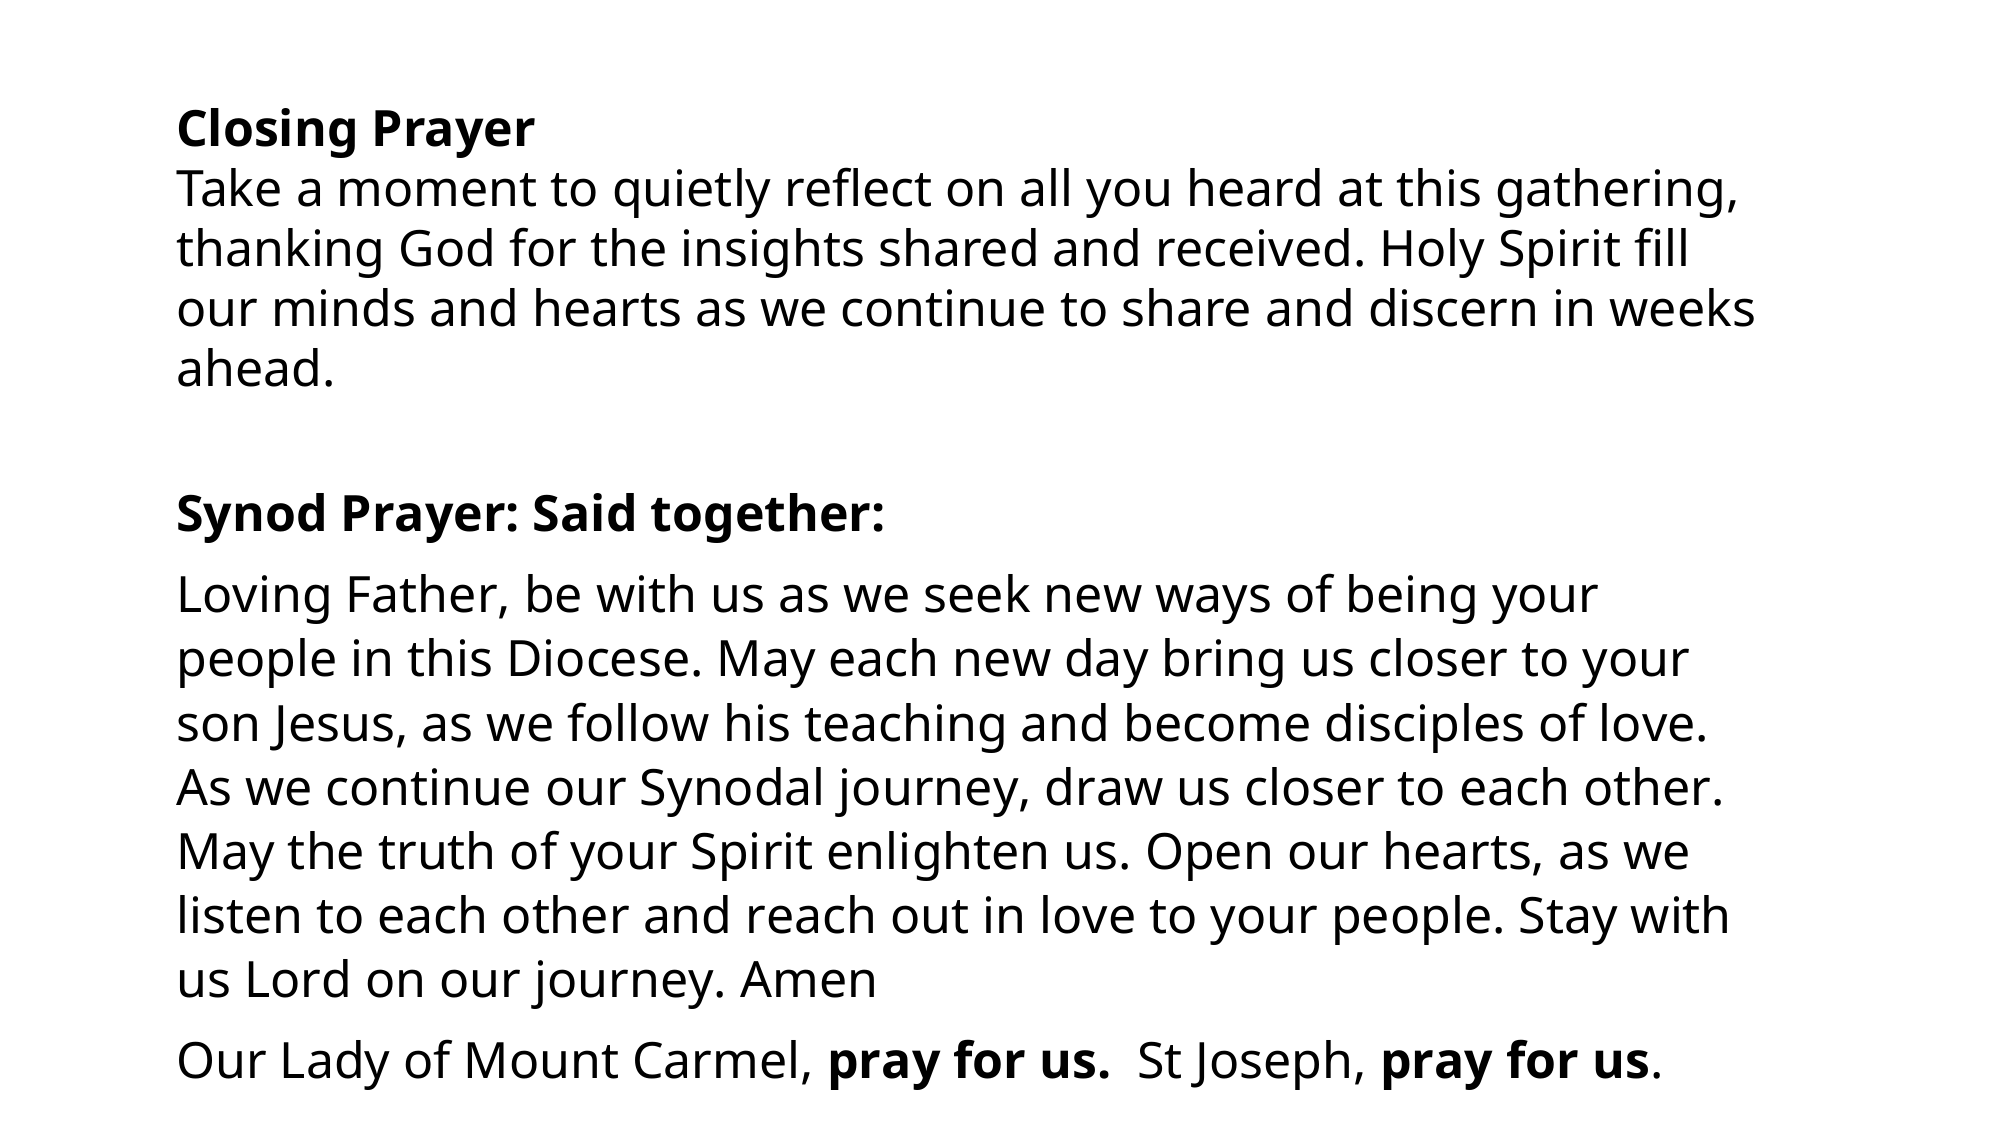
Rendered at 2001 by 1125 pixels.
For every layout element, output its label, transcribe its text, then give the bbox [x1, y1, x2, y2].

text_box Closing Prayer Take a moment to quietly reflect on all you heard at this gathering, thanking God for the insights shared and received. Holy Spirit fill our minds and hearts as we continue to share and discern in weeks ahead. Synod Prayer: Said together: Loving Father, be with us as we seek new ways of being your people in this Diocese. May each new day bring us closer to your son Jesus, as we follow his teaching and become disciples of love. As we continue our Synodal journey, draw us closer to each other. May the truth of your Spirit enlighten us. Open our hearts, as we listen to each other and reach out in love to your people. Stay with us Lord on our journey. Amen Our Lady of Mount Carmel, pray for us. St Joseph, pray for us. [161, 89, 1780, 979]
